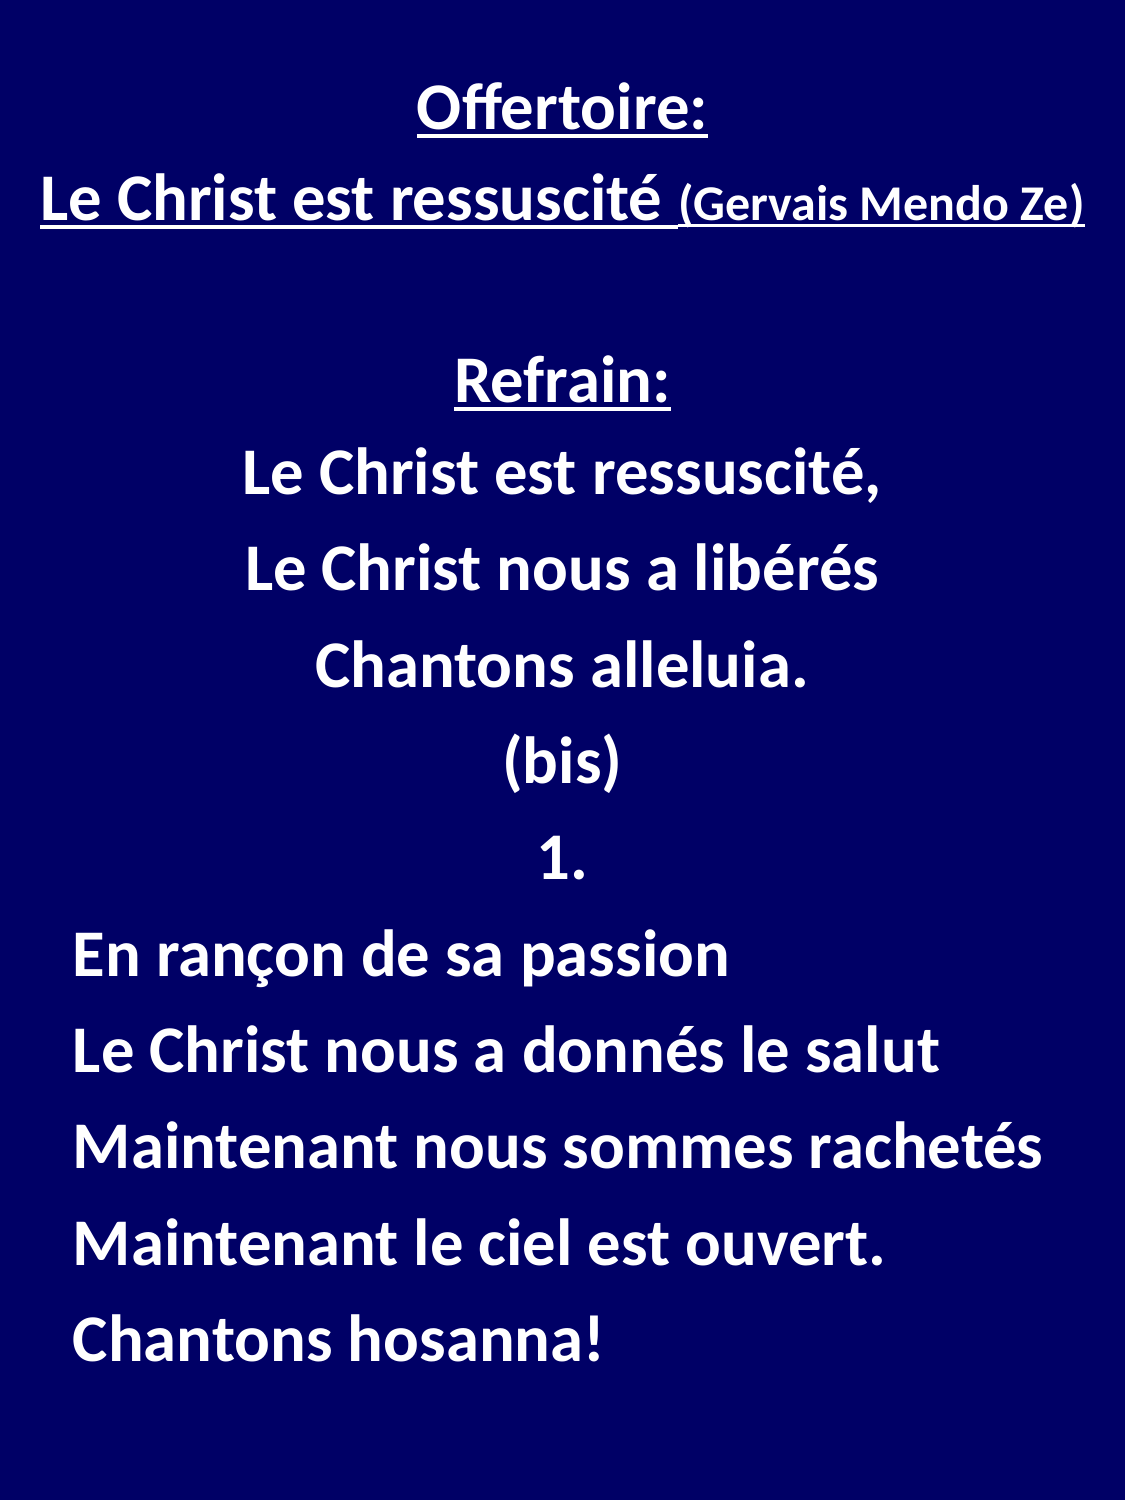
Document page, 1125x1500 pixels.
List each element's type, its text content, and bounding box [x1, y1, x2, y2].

text_box Offertoire: Le Christ est ressuscité (Gervais Mendo Ze) Refrain: Le Christ est ressuscité, Le Christ nous a libérés Chantons alleluia. (bis) 1. En rançon de sa passion Le Christ nous a donnés le salut Maintenant nous sommes rachetés Maintenant le ciel est ouvert. Chantons hosanna! [13, 47, 1112, 1454]
